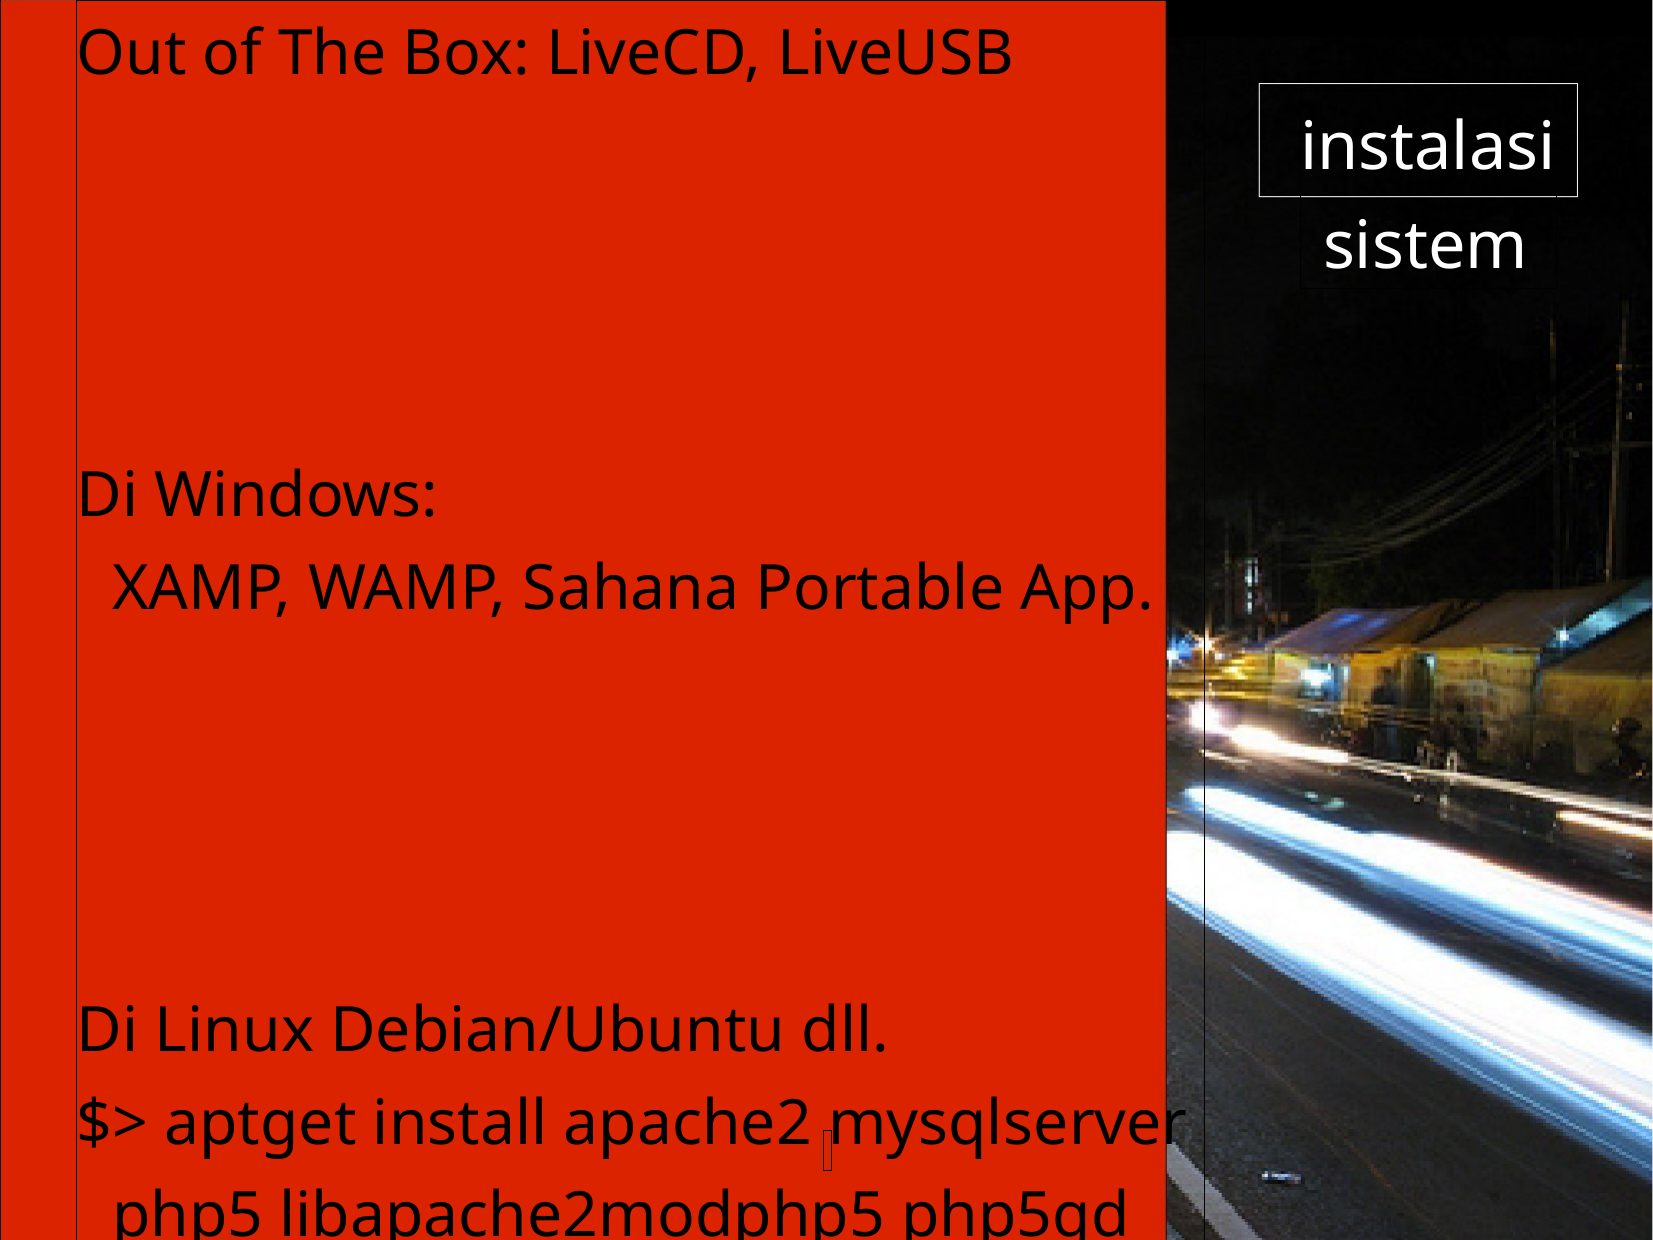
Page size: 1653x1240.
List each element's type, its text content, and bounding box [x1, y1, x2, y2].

text_box Out of The Box: LiveCD, LiveUSB Di Windows: XAMP, WAMP, Sahana Portable App. Di Linux Debian/Ubuntu dll. $> apt­get install apache2 mysql­server php5 libapache2­mod­php5 php5­gd Di RedHat/Fedora dll. $> yum install httpd mysql­server php­ mysql [76, 0, 1205, 1240]
picture [0, 0, 76, 1240]
picture [1205, 0, 1653, 1240]
text_box instalasi sistem [1300, 90, 1557, 289]
